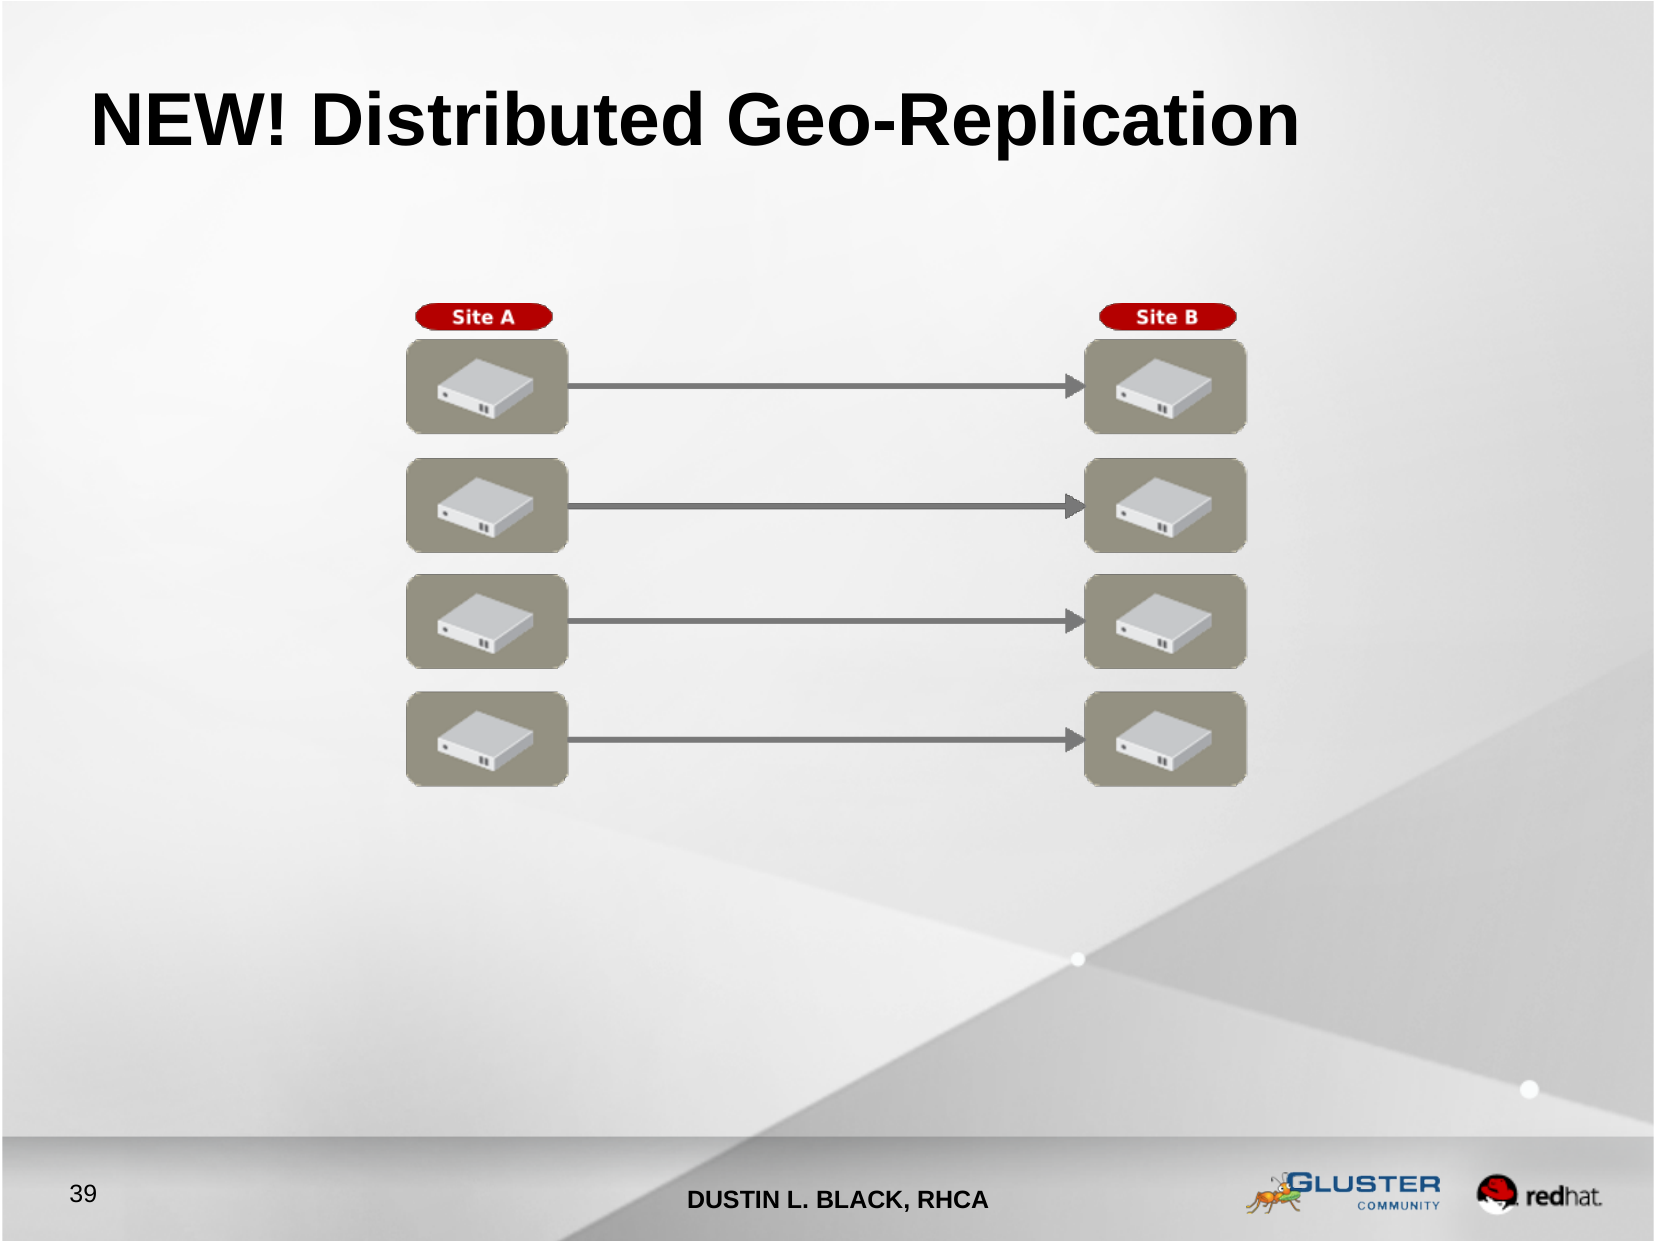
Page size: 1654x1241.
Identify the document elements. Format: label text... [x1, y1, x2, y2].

picture [2, 1, 1654, 1241]
title NEW! Distributed Geo-Replication [90, 15, 1579, 223]
